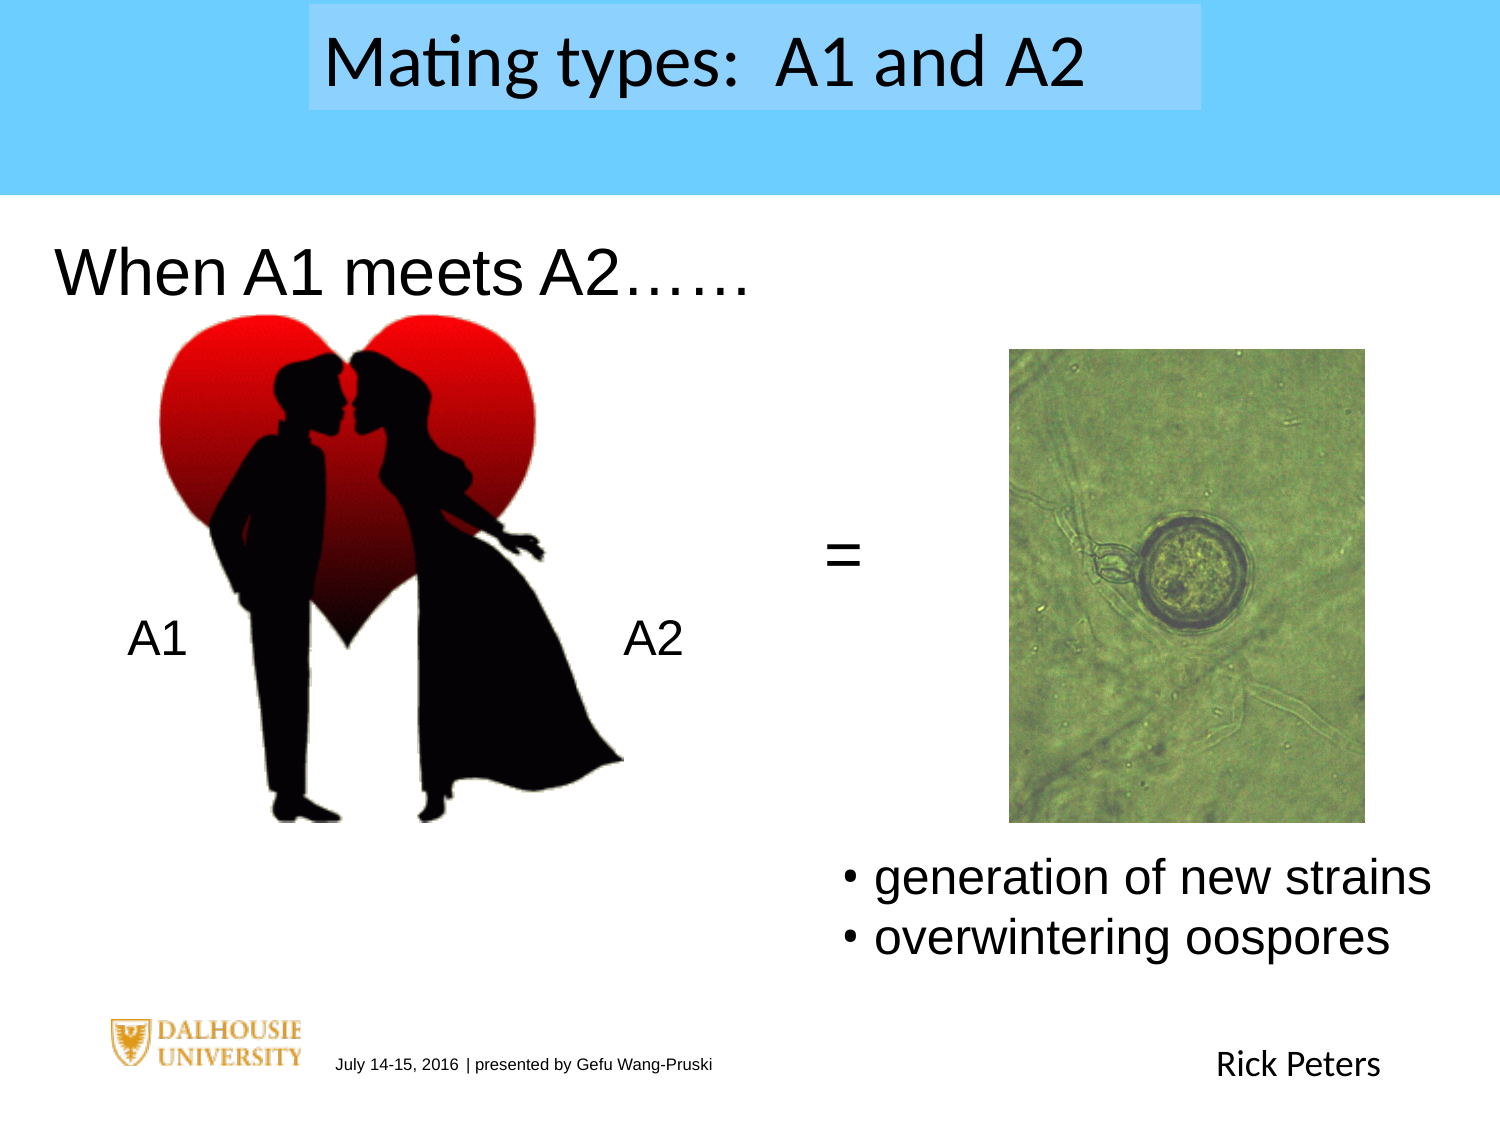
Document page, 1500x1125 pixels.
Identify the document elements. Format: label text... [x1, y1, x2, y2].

text_box A1 [112, 597, 204, 673]
text_box = [809, 503, 879, 599]
text_box generation of new strains overwintering oospores [826, 837, 1448, 973]
text_box When A1 meets A2…… [36, 221, 774, 317]
picture [1009, 350, 1365, 823]
text_box Mating types: A1 and A2 [308, 3, 1202, 110]
text_box A2 [608, 597, 700, 673]
text_box Rick Peters [1201, 1031, 1399, 1092]
picture [159, 314, 624, 823]
